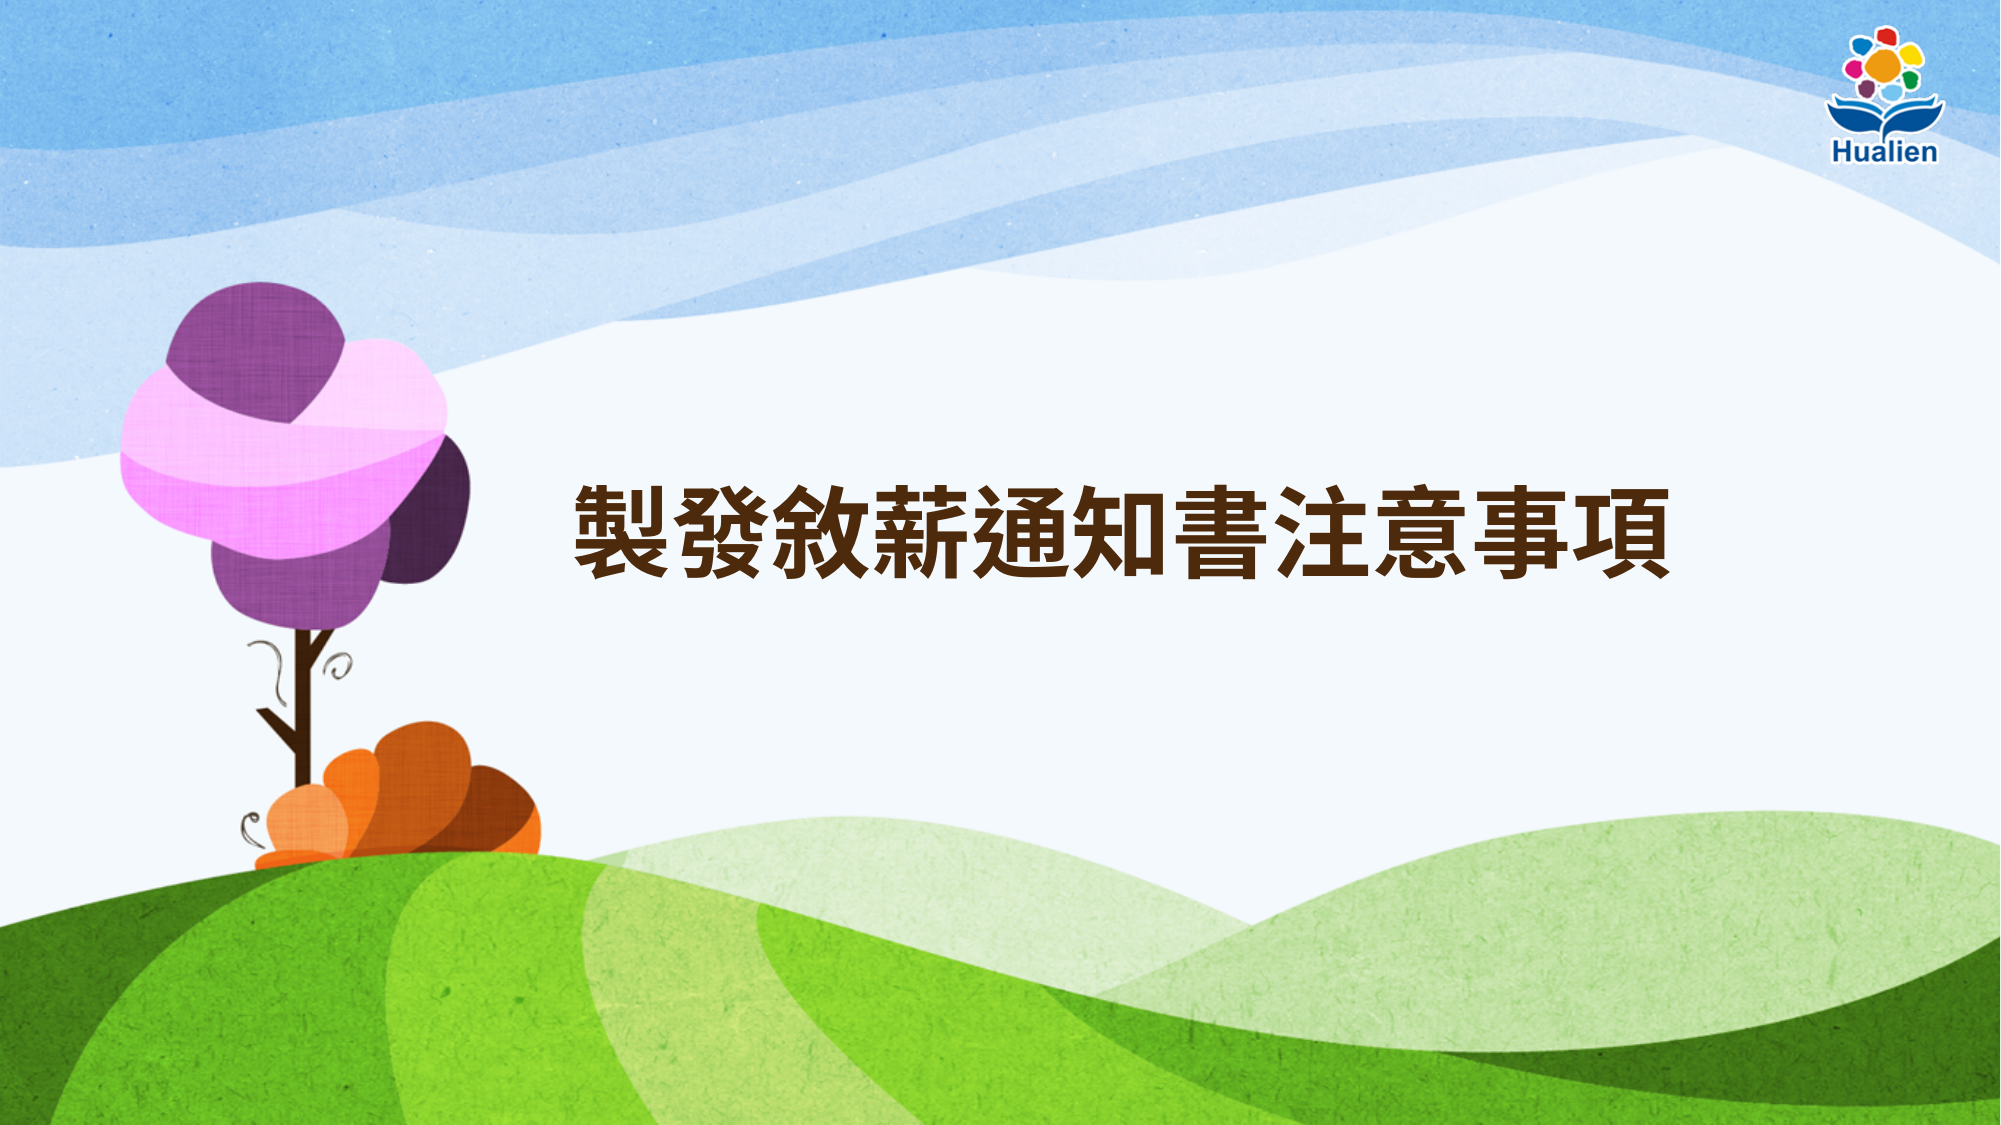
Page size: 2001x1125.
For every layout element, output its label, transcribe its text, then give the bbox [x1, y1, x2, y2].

picture [0, 0, 2001, 1125]
title 製發敘薪通知書注意事項 [556, 299, 1894, 600]
